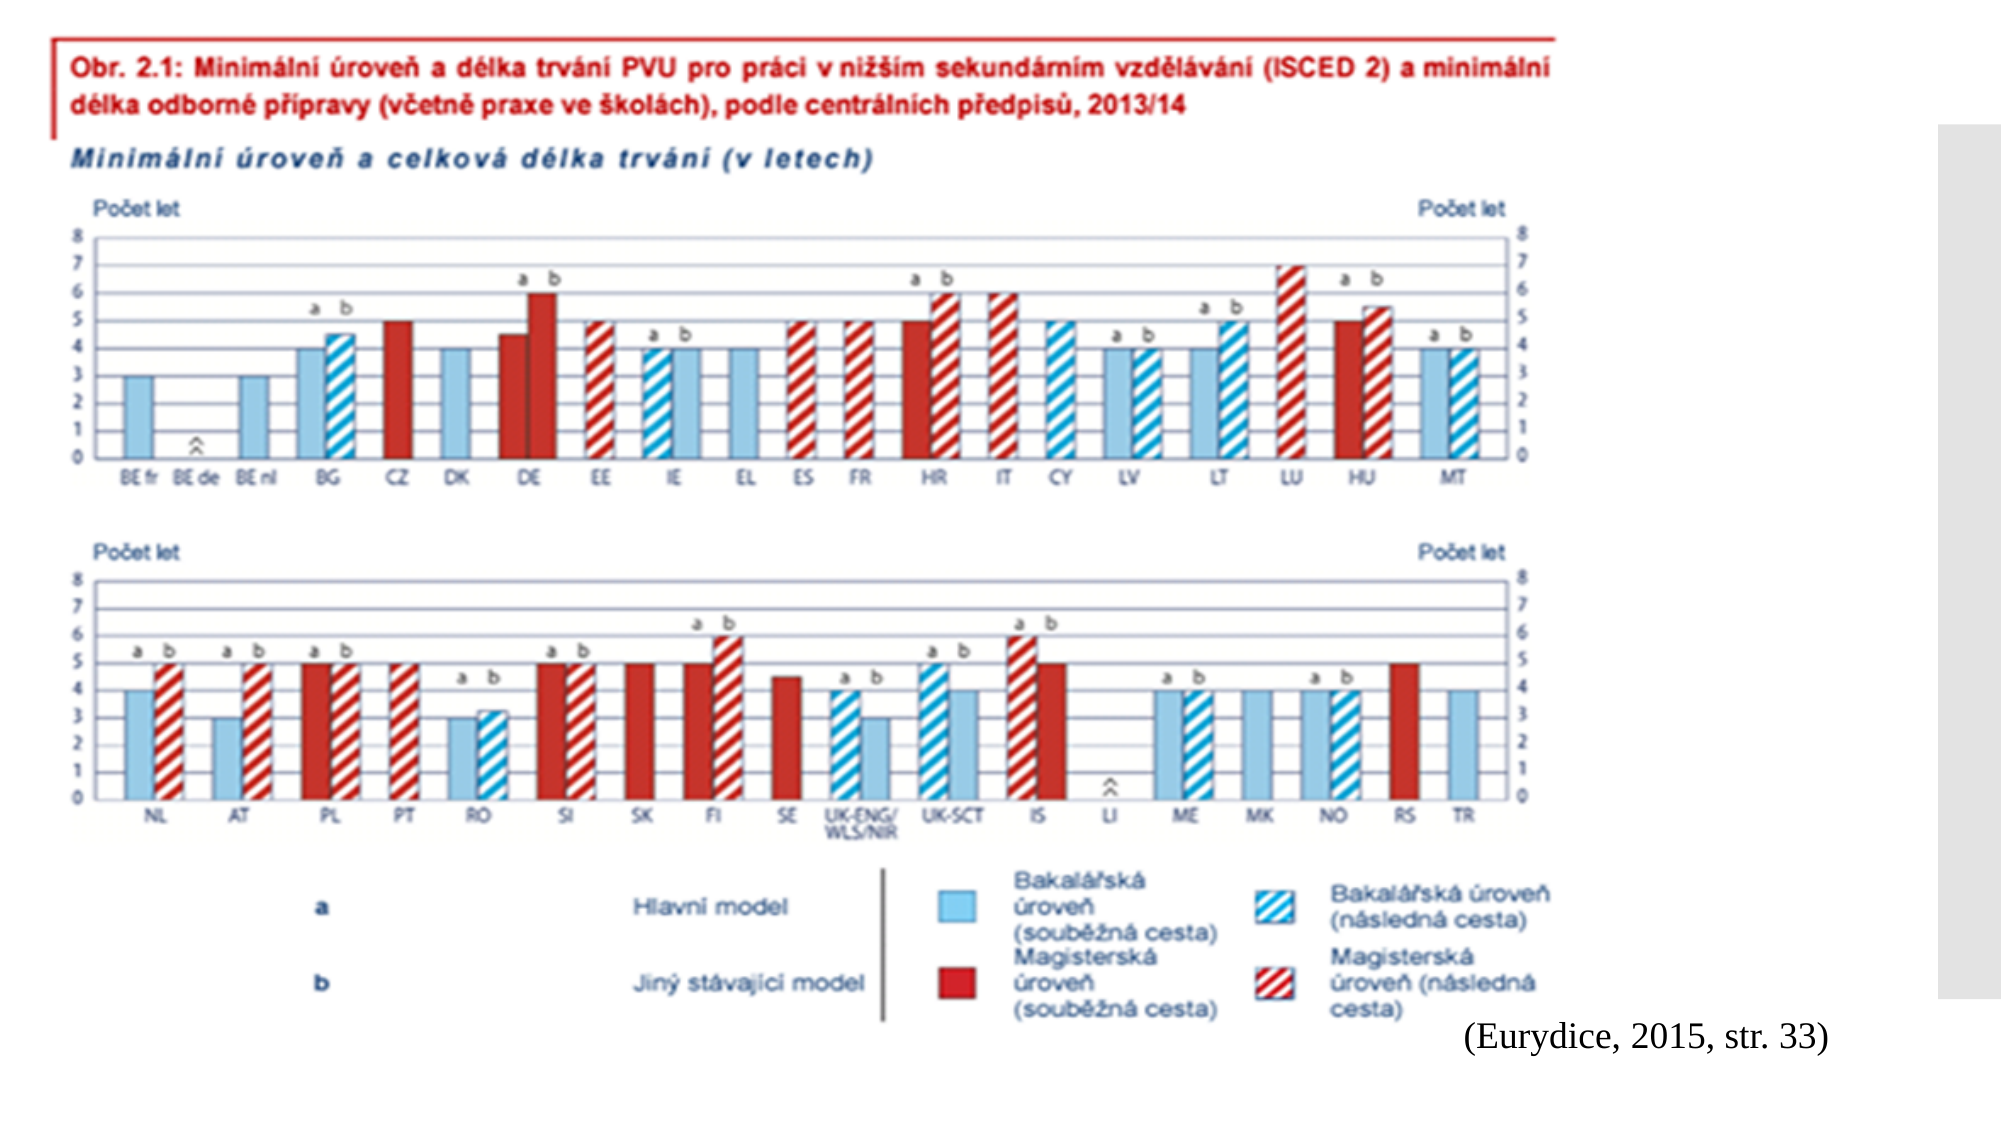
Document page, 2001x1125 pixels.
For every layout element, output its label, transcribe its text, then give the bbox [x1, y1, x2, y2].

text_box (Eurydice, 2015, str. 33) [1449, 1003, 1845, 1063]
picture [0, 0, 1603, 1064]
